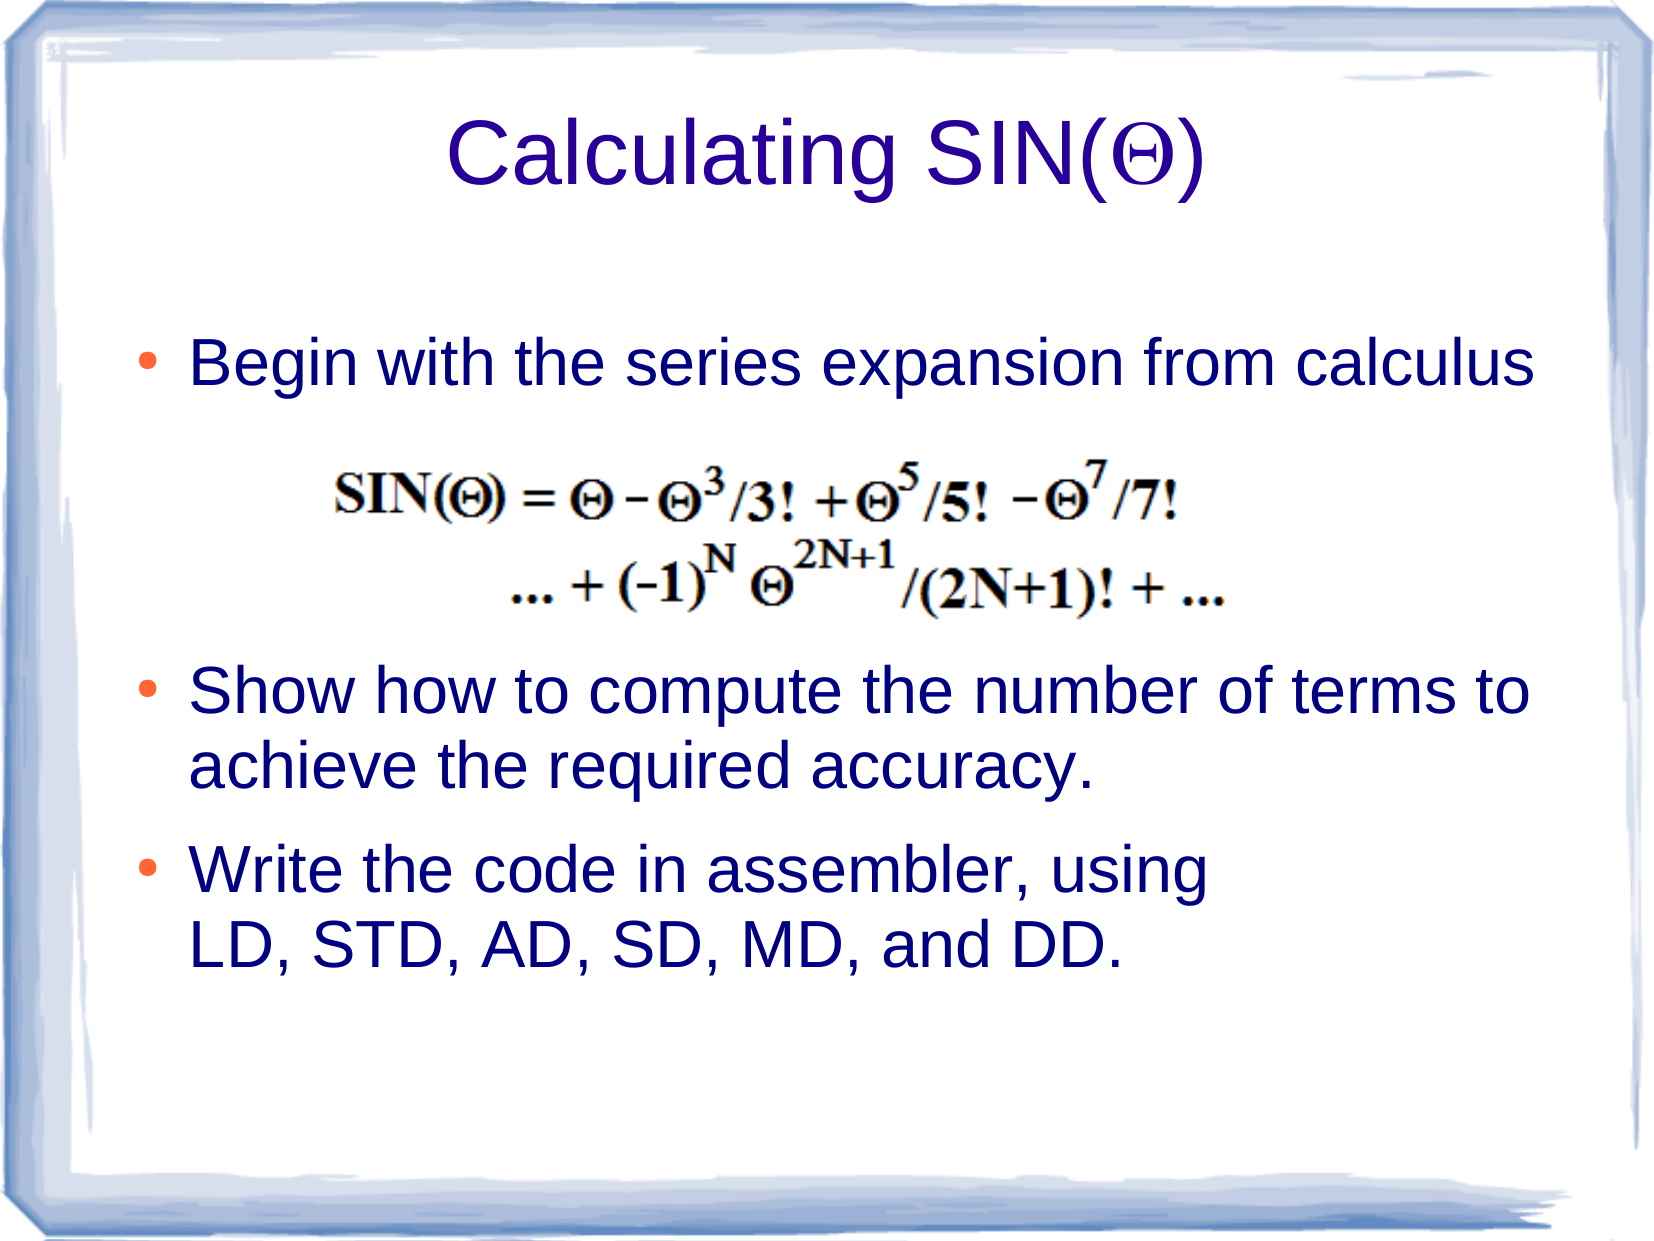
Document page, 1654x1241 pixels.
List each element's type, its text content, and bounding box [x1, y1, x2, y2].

list Begin with the series expansion from calculus Show how to compute the number of terms to achieve the required accuracy. Write the code in assembler, using LD, STD, AD, SD, MD, and DD. [118, 324, 1571, 1163]
title Calculating SIN() [82, 56, 1571, 250]
picture [0, 0, 1654, 1241]
